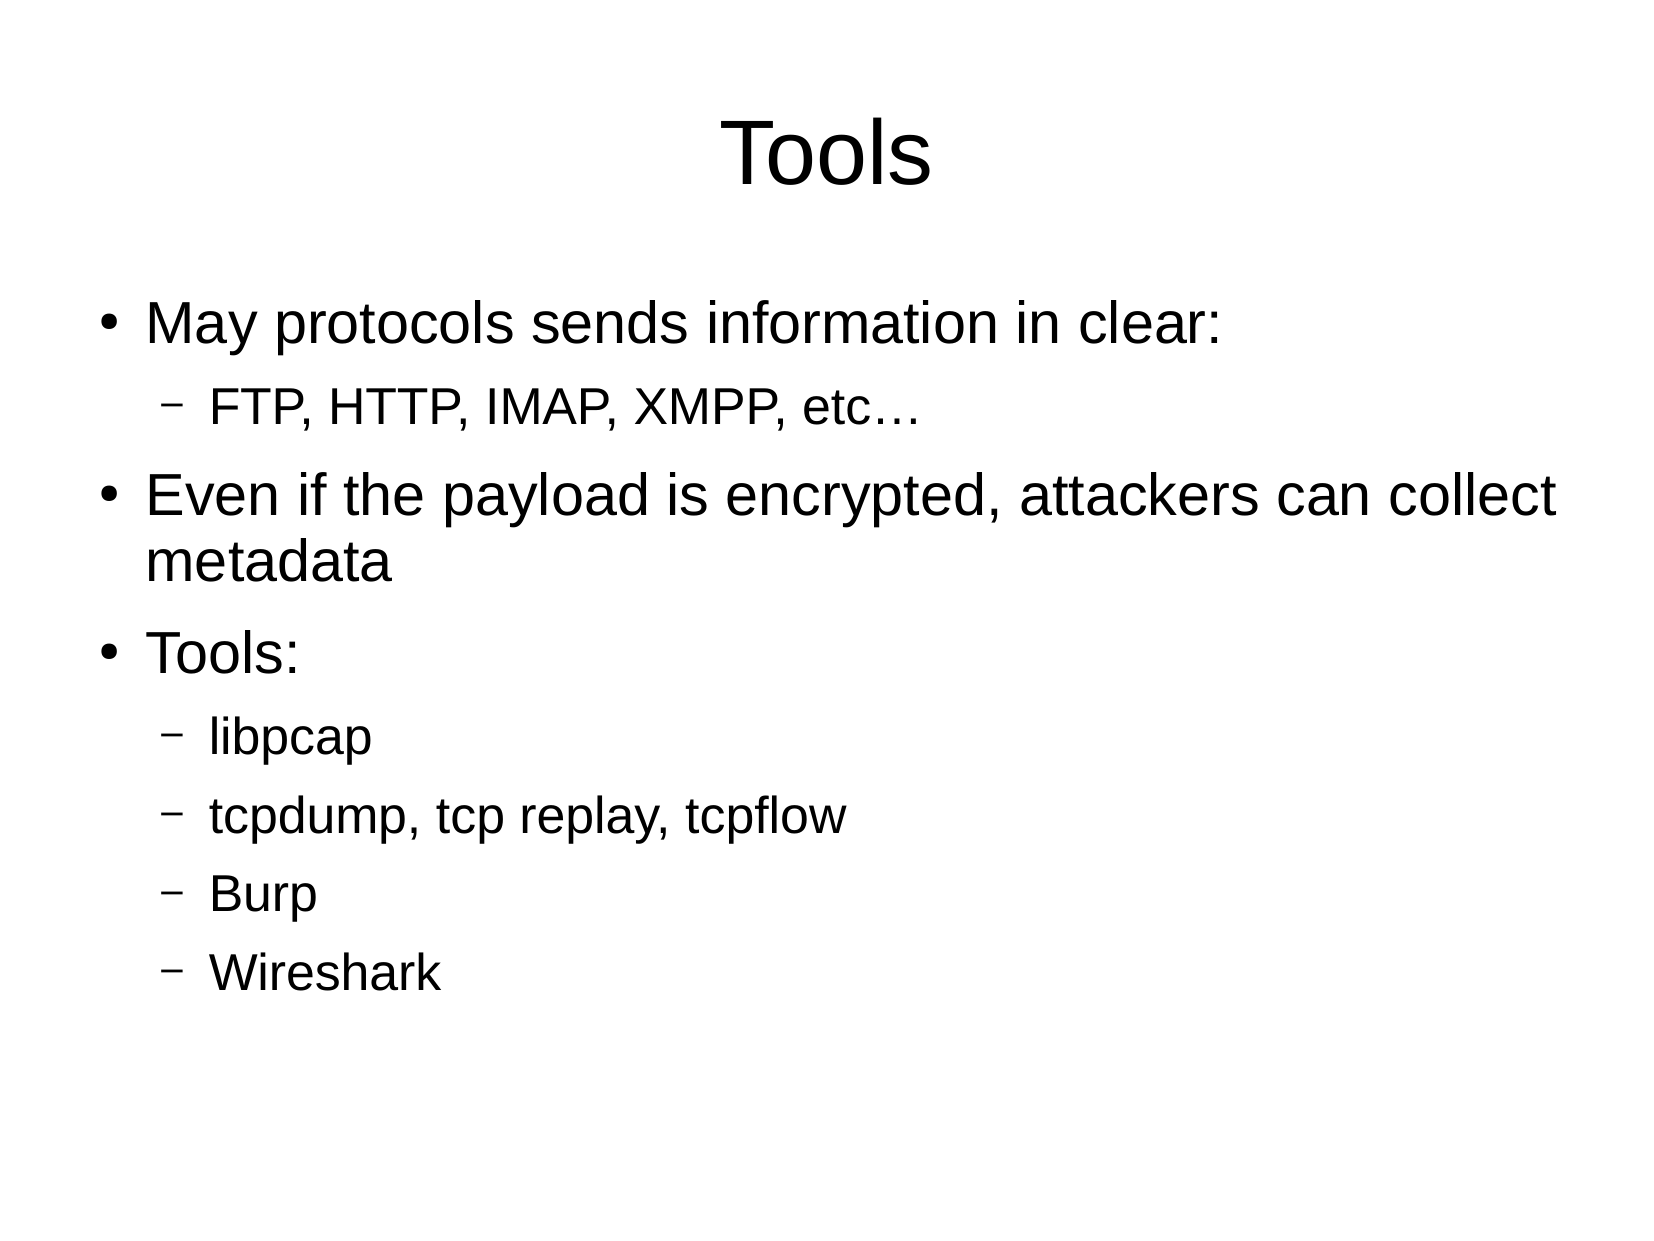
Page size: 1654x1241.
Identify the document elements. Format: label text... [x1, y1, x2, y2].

title Tools [82, 49, 1571, 257]
list May protocols sends information in clear: FTP, HTTP, IMAP, XMPP, etc… Even if the payload is encrypted, attackers can collect metadata Tools: libpcap tcpdump, tcp replay, tcpflow Burp Wireshark [82, 290, 1571, 1010]
